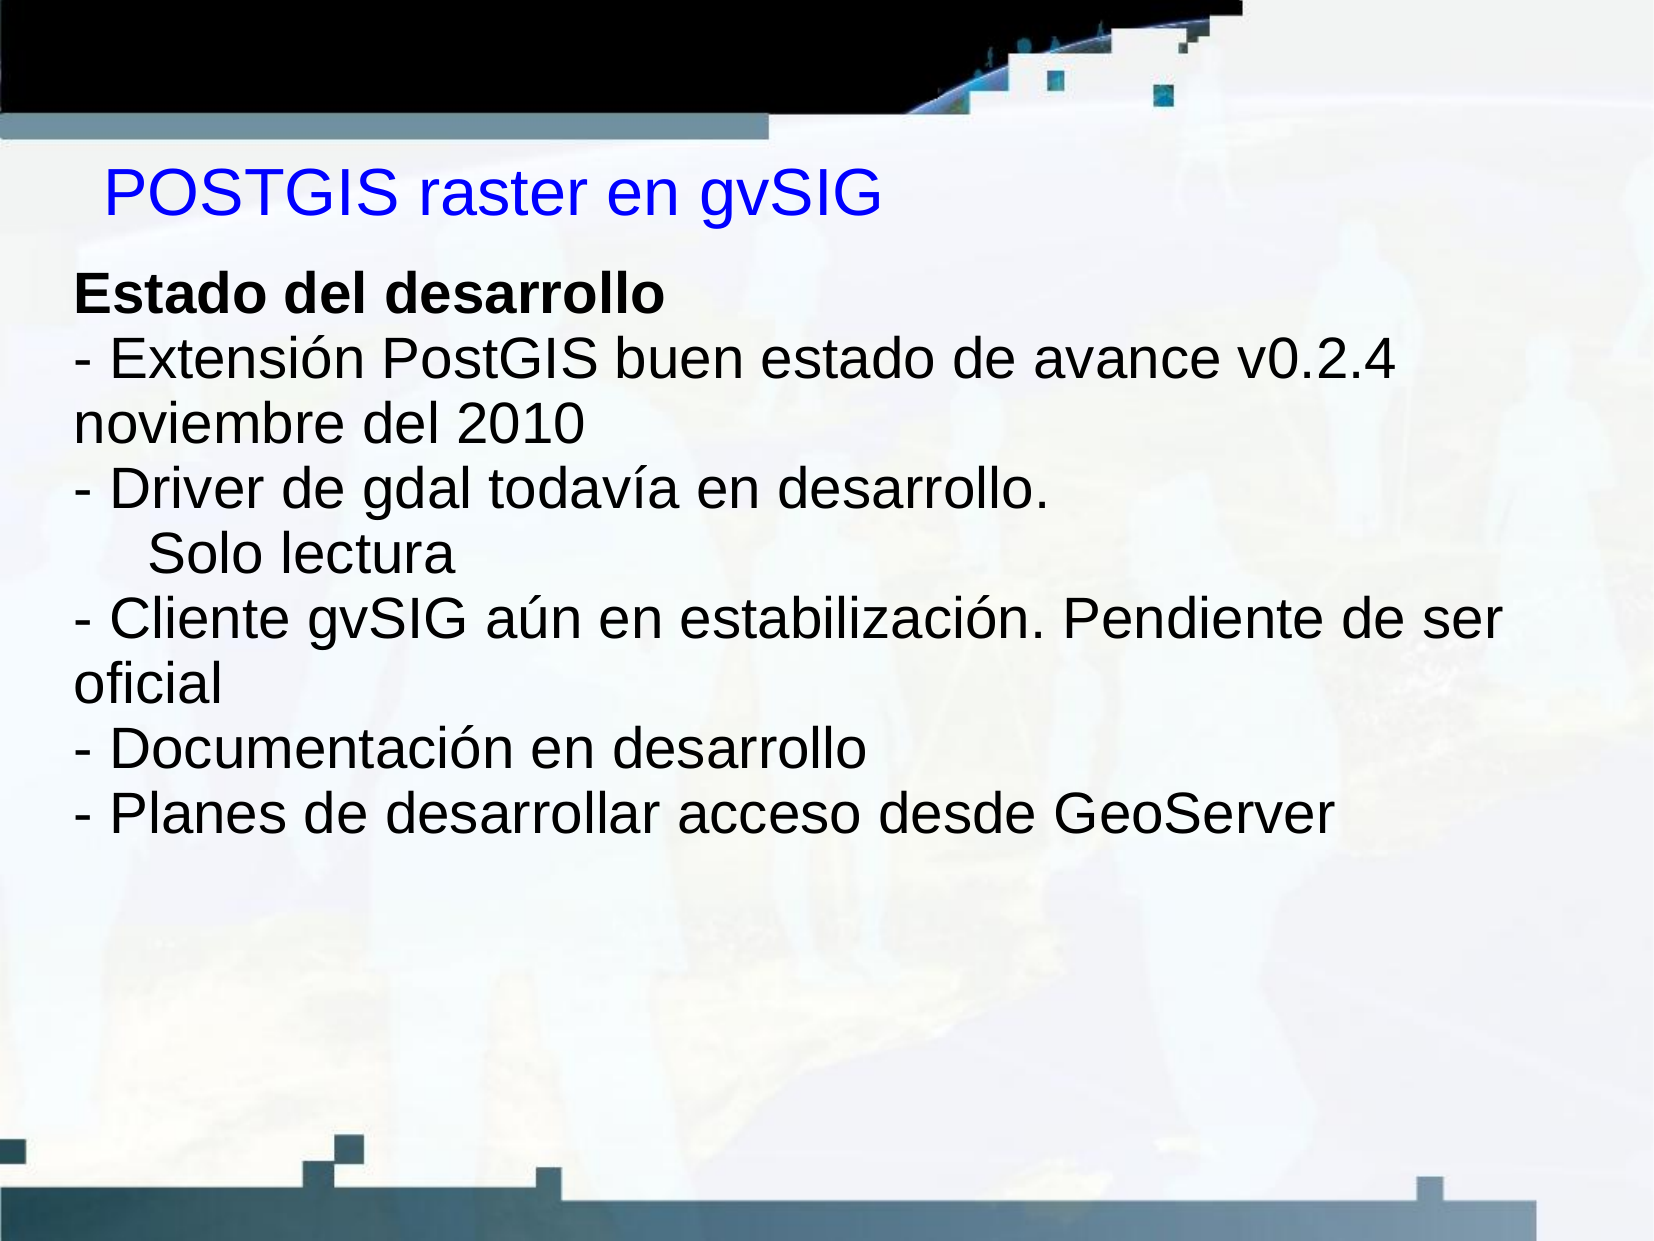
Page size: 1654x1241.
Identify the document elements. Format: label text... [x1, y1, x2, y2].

text_box Estado del desarrollo - Extensión PostGIS buen estado de avance v0.2.4 noviembre del 2010 - Driver de gdal todavía en desarrollo. Solo lectura - Cliente gvSIG aún en estabilización. Pendiente de ser oficial - Documentación en desarrollo - Planes de desarrollar acceso desde GeoServer [59, 252, 1595, 1214]
text_box POSTGIS raster en gvSIG [88, 147, 916, 238]
picture [0, 0, 1654, 1241]
